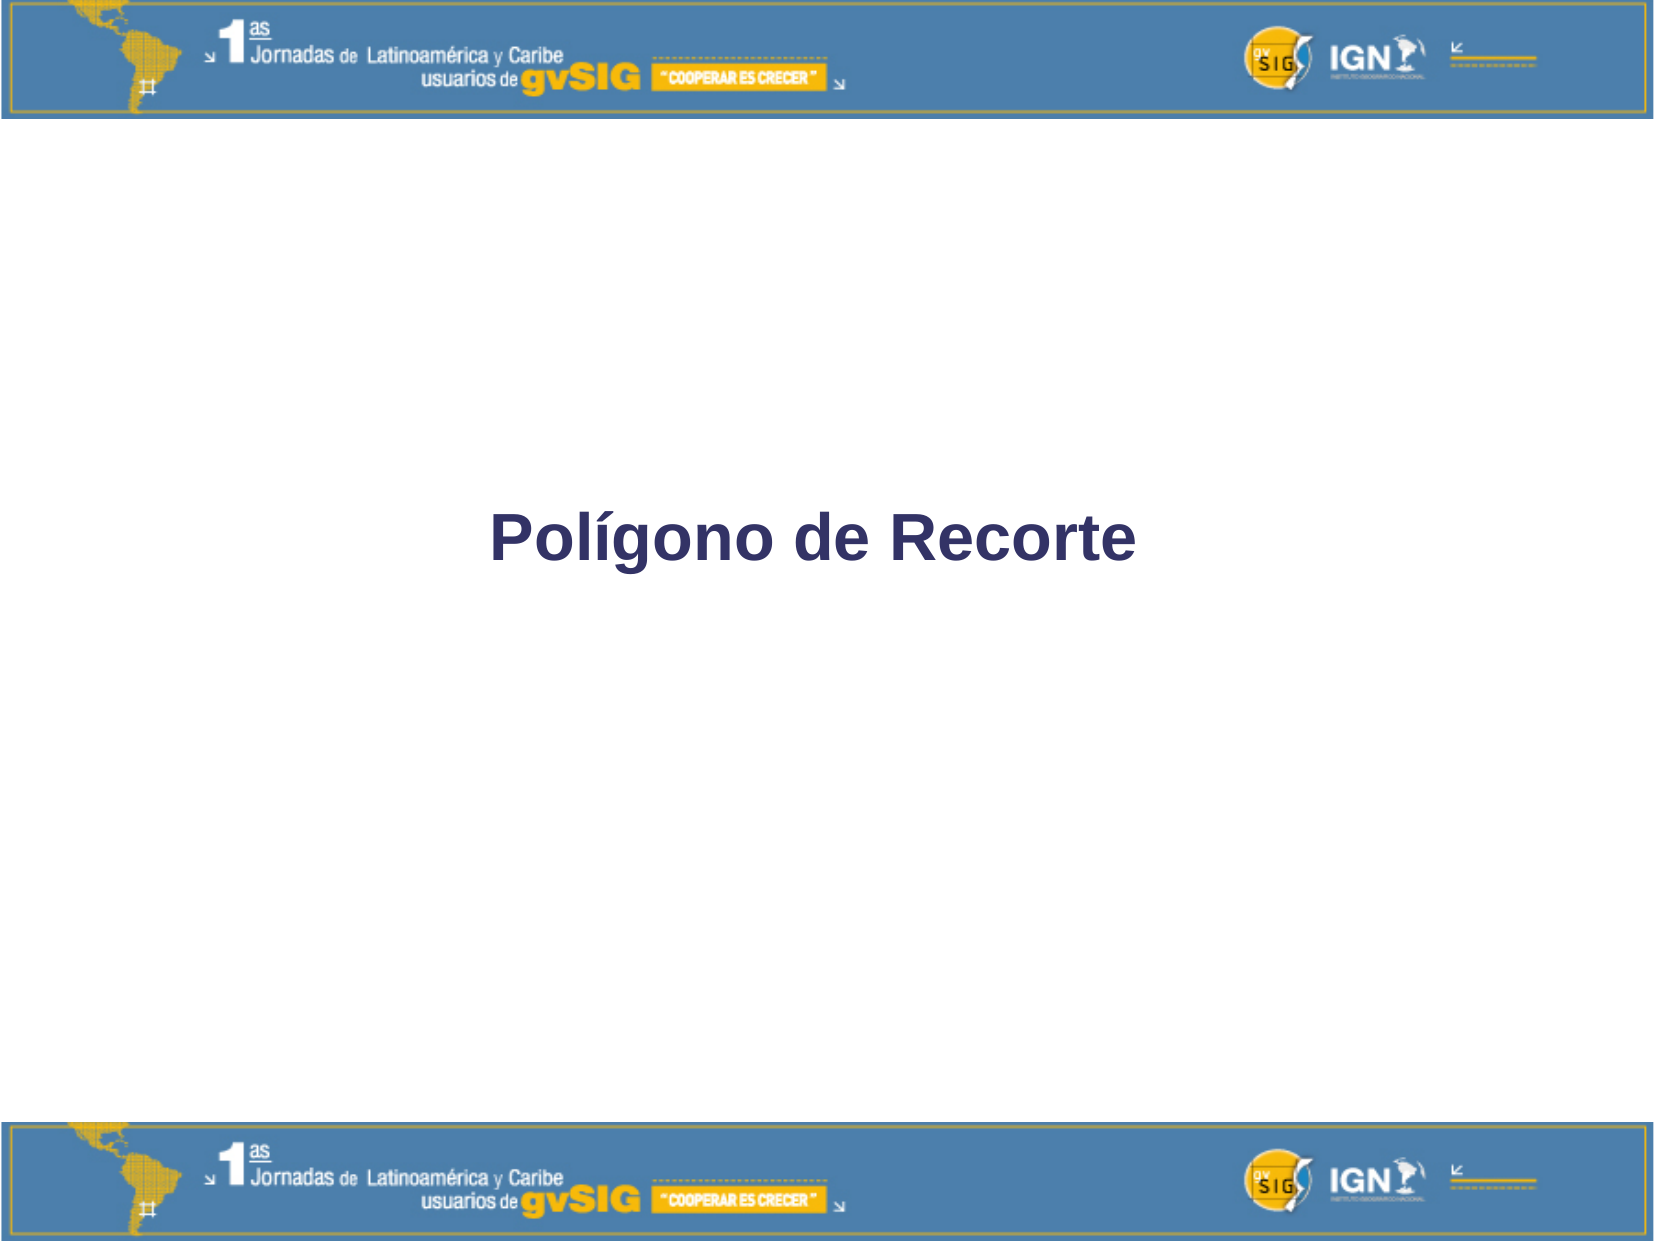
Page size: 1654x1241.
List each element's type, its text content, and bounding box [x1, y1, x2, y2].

text_box Polígono de Recorte [104, 444, 1524, 632]
picture [0, 0, 1654, 119]
picture [0, 1122, 1654, 1241]
